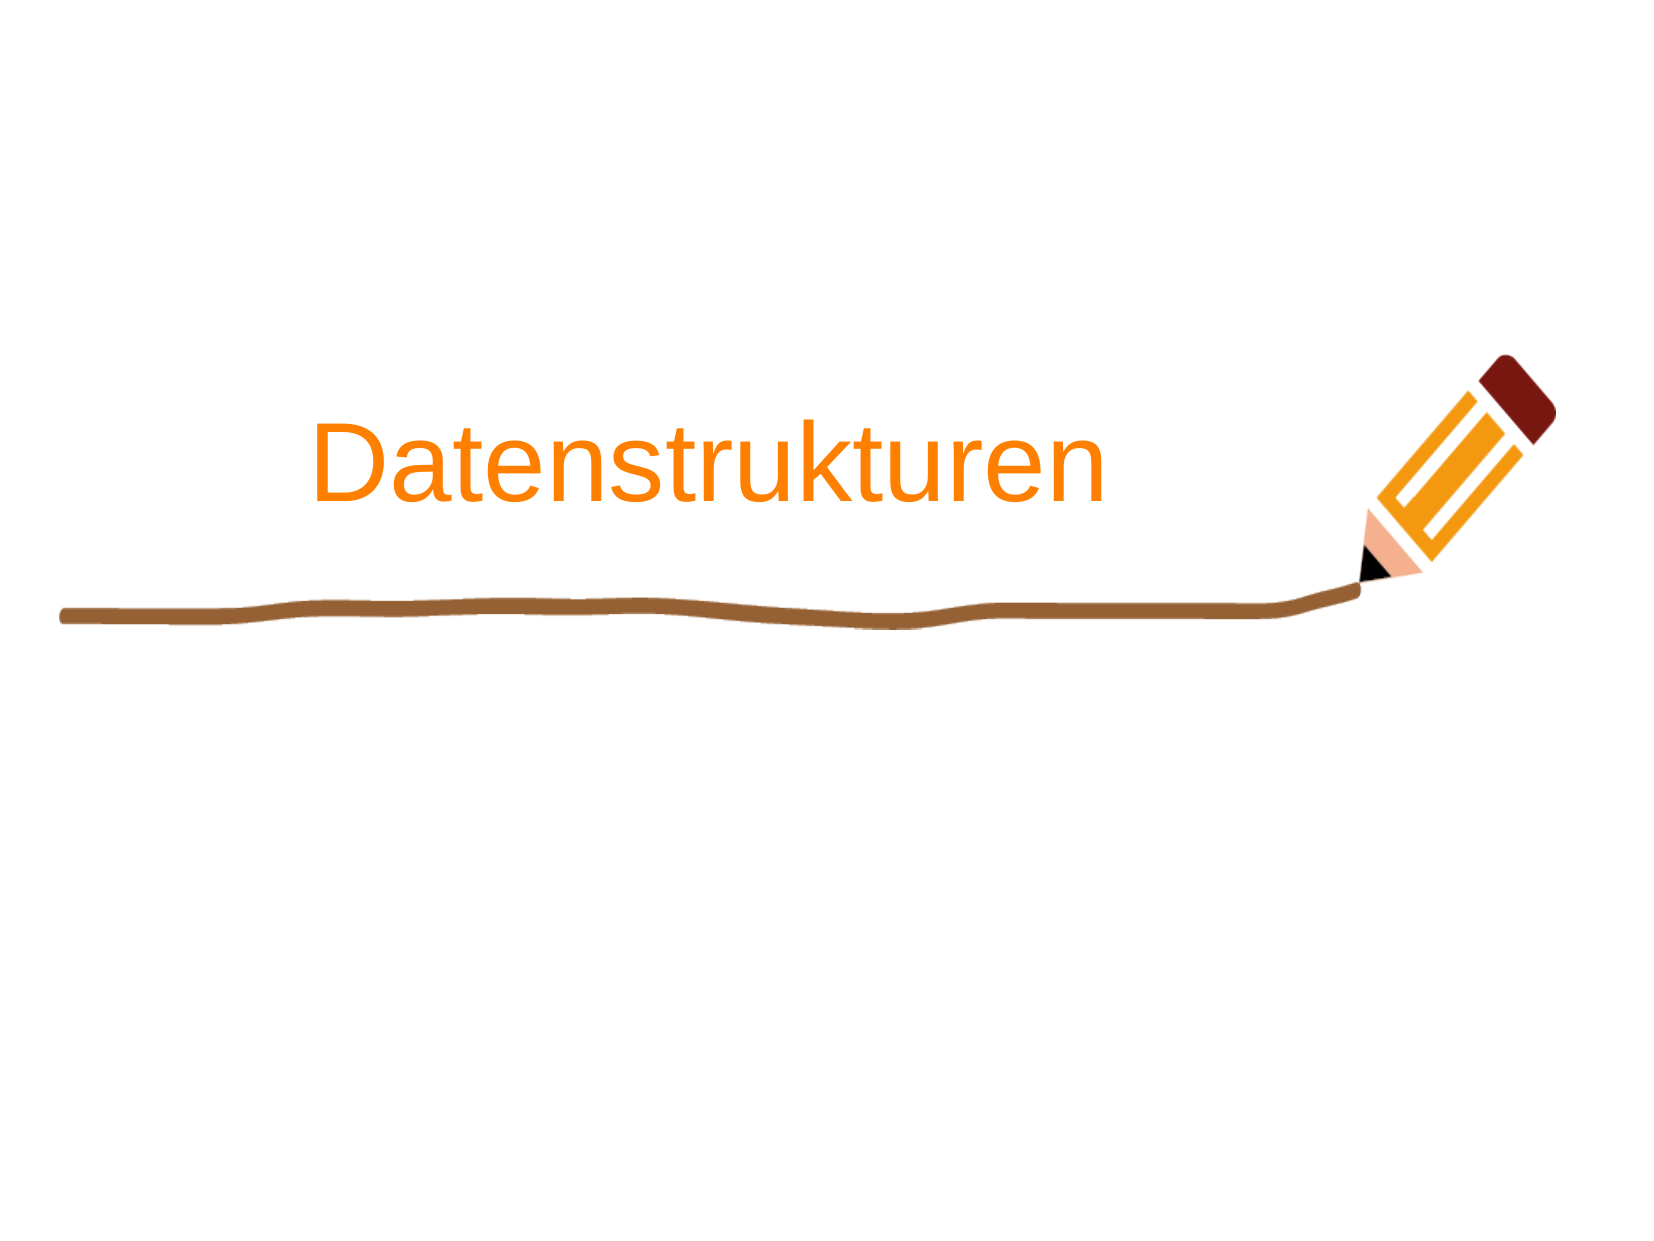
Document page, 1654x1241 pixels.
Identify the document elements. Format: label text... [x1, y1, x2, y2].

picture [59, 354, 1556, 630]
title Datenstrukturen [88, 354, 1329, 571]
